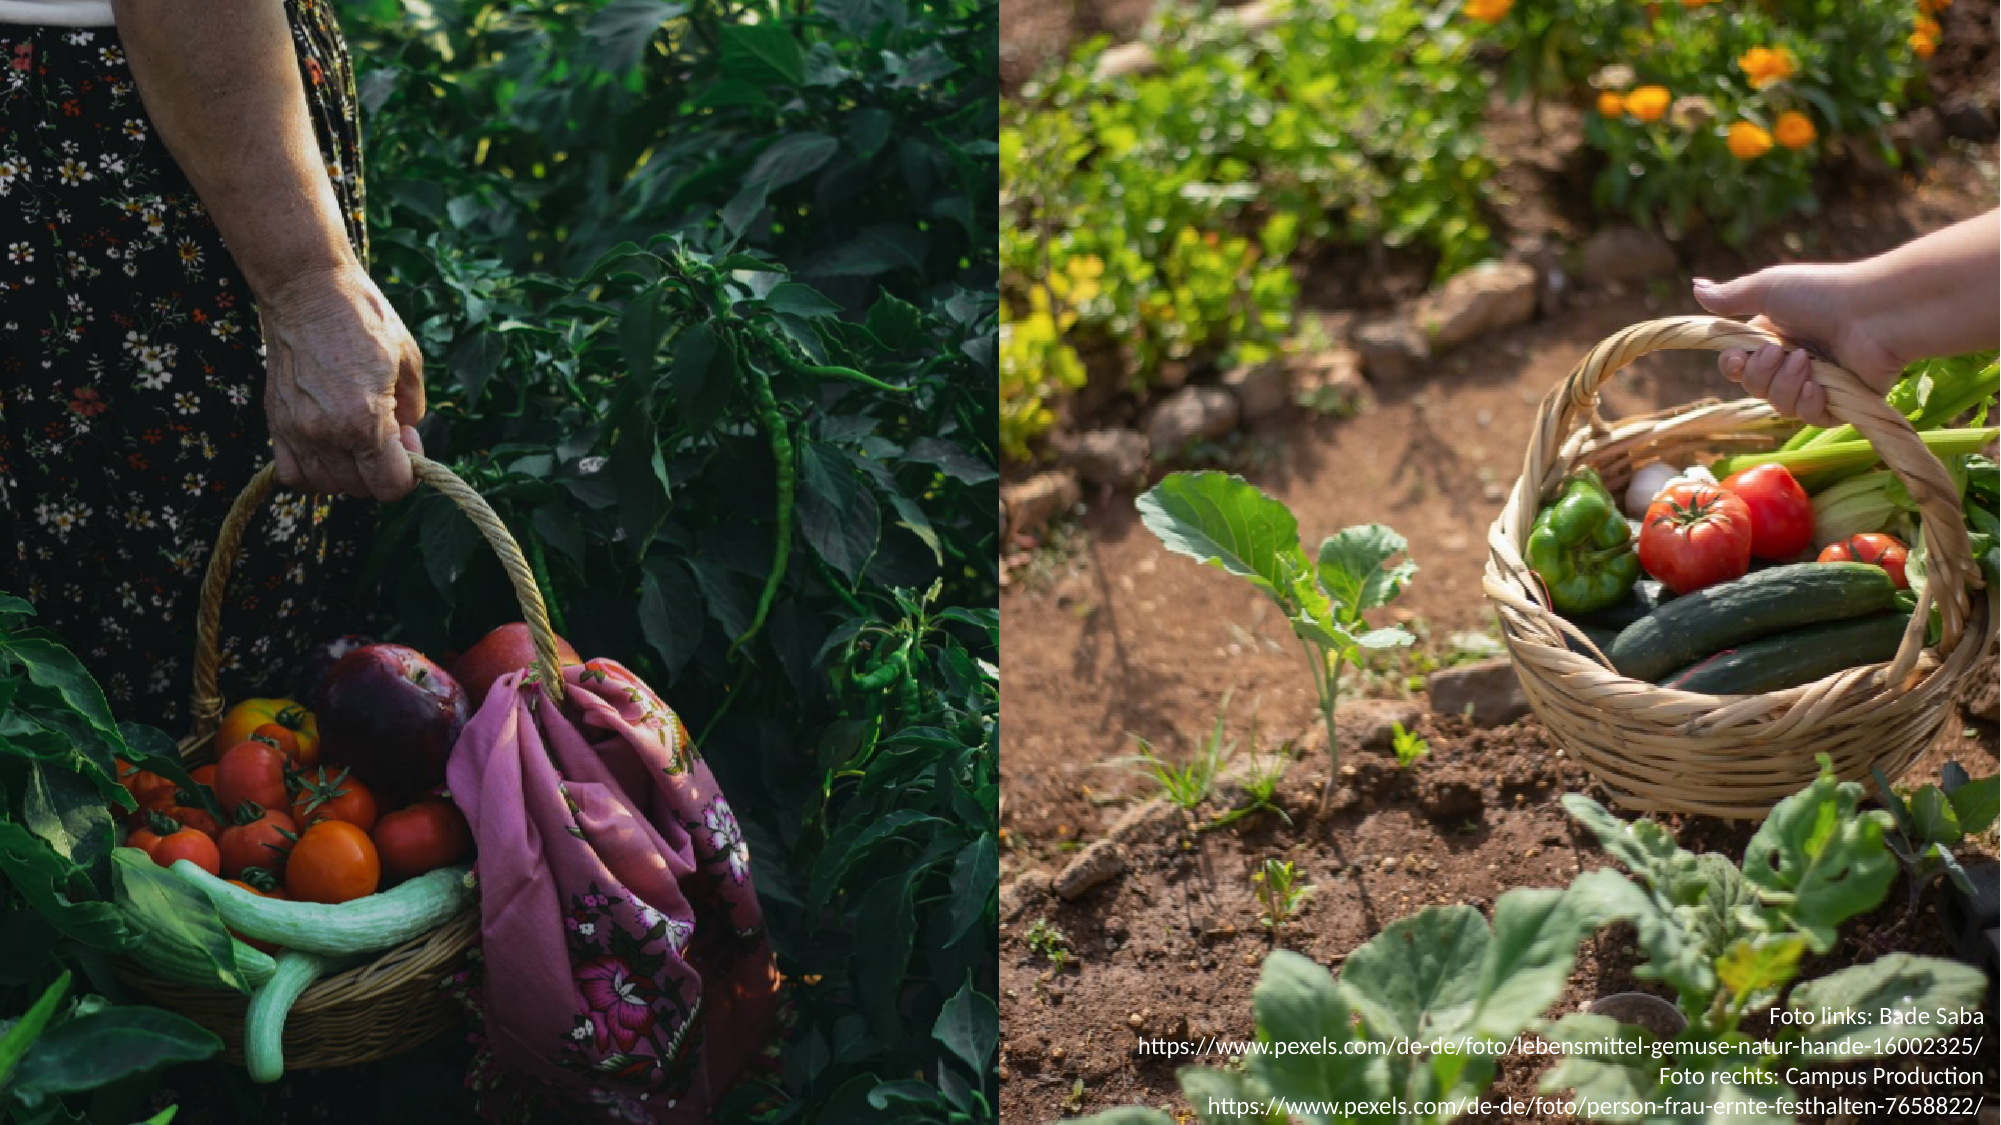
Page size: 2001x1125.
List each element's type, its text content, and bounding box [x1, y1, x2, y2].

text_box Foto links: Bade Saba https://www.pexels.com/de-de/foto/lebensmittel-gemuse-natur-hande-16002325/ Foto rechts: Campus Production https://www.pexels.com/de-de/foto/person-frau-ernte-festhalten-7658822/ [948, 992, 2000, 1125]
picture [0, 0, 2000, 1125]
